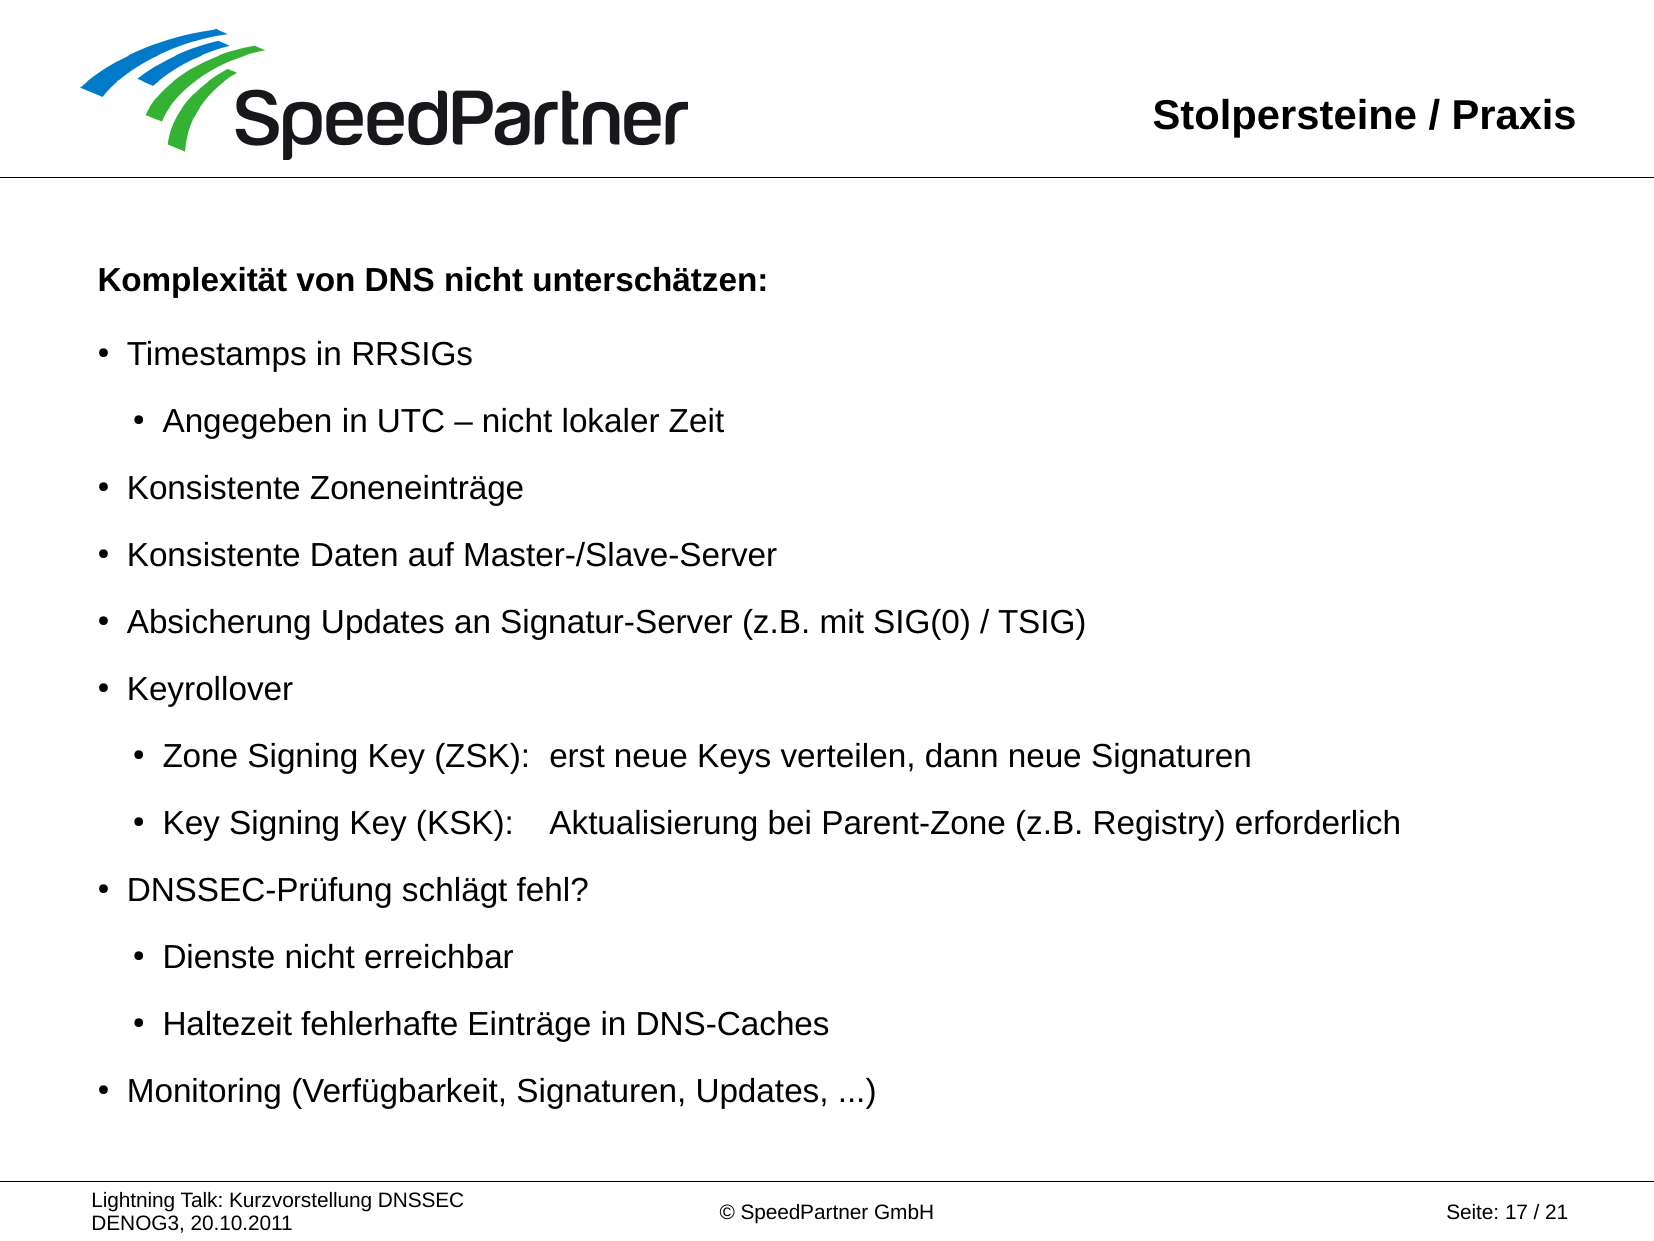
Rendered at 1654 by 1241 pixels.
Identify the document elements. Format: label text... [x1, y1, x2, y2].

picture [80, 29, 688, 160]
title Stolpersteine / Praxis [590, 70, 1577, 160]
text_box Komplexität von DNS nicht unterschätzen: Timestamps in RRSIGs Angegeben in UTC – nicht lokaler Zeit Konsistente Zoneneinträge Konsistente Daten auf Master-/Slave-Server Absicherung Updates an Signatur-Server (z.B. mit SIG(0) / TSIG) Keyrollover Zone Signing Key (ZSK): erst neue Keys verteilen, dann neue Signaturen Key Signing Key (KSK): Aktualisierung bei Parent-Zone (z.B. Registry) erforderlich DNSSEC-Prüfung schlägt fehl? Dienste nicht erreichbar Haltezeit fehlerhafte Einträge in DNS-Caches Monitoring (Verfügbarkeit, Signaturen, Updates, ...) [82, 253, 1565, 1151]
